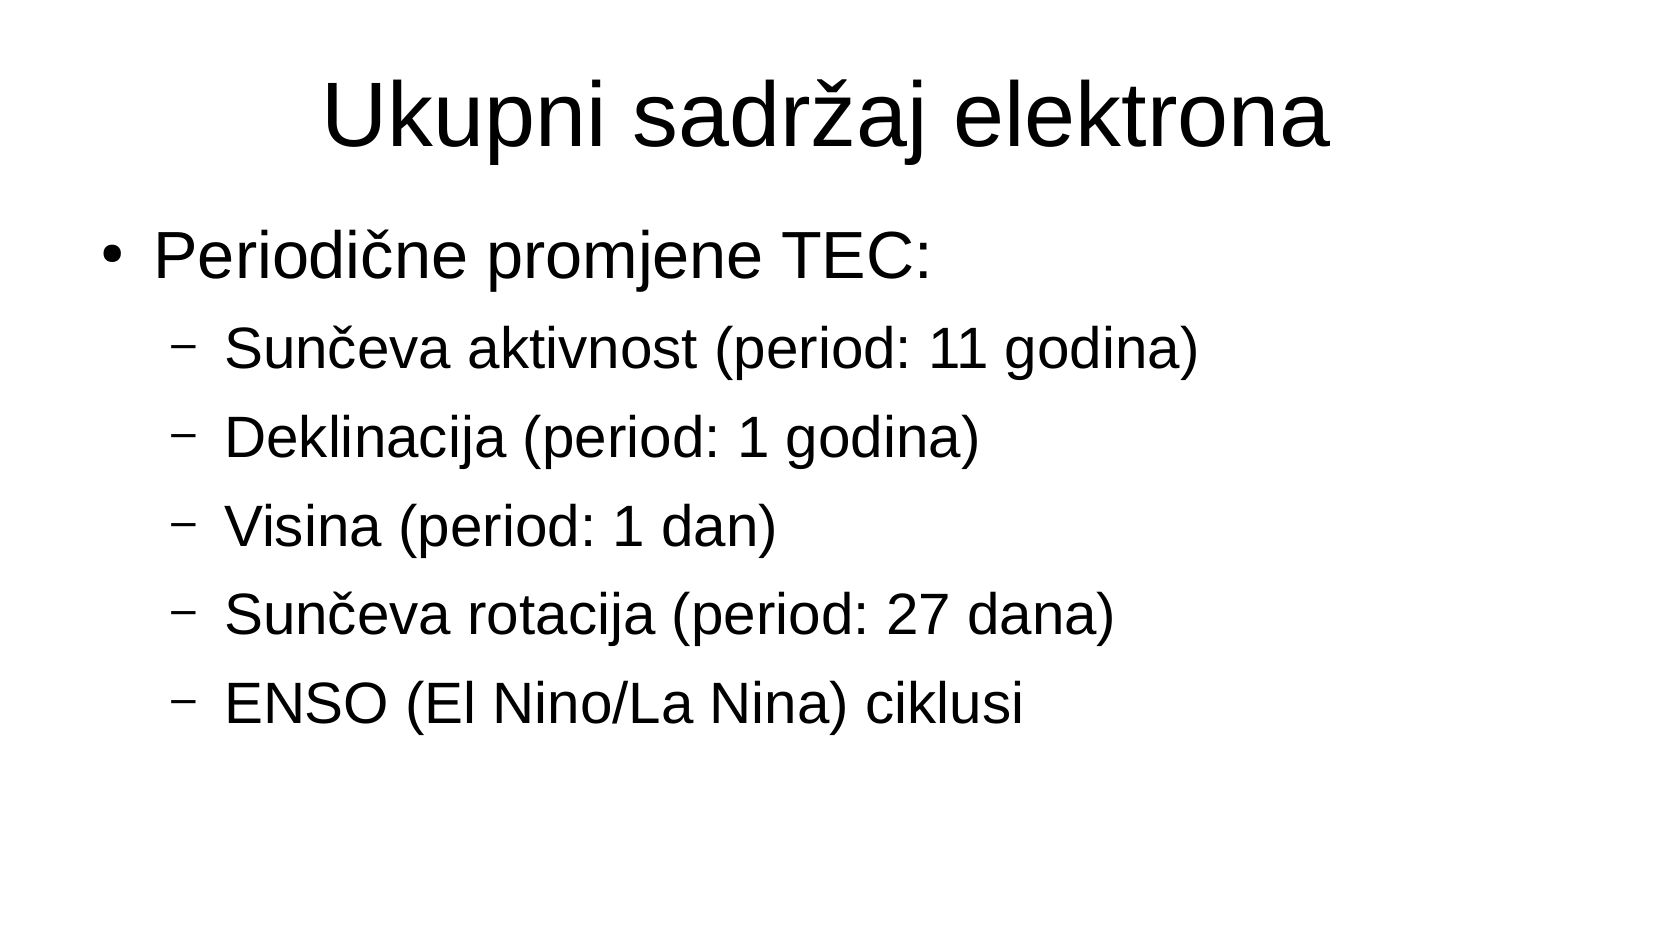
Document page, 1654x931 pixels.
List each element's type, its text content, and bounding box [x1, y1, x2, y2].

list Periodične promjene TEC: Sunčeva aktivnost (period: 11 godina) Deklinacija (period: 1 godina) Visina (period: 1 dan) Sunčeva rotacija (period: 27 dana) ENSO (El Nino/La Nina) ciklusi [82, 217, 1571, 758]
title Ukupni sadržaj elektrona [82, 37, 1571, 193]
